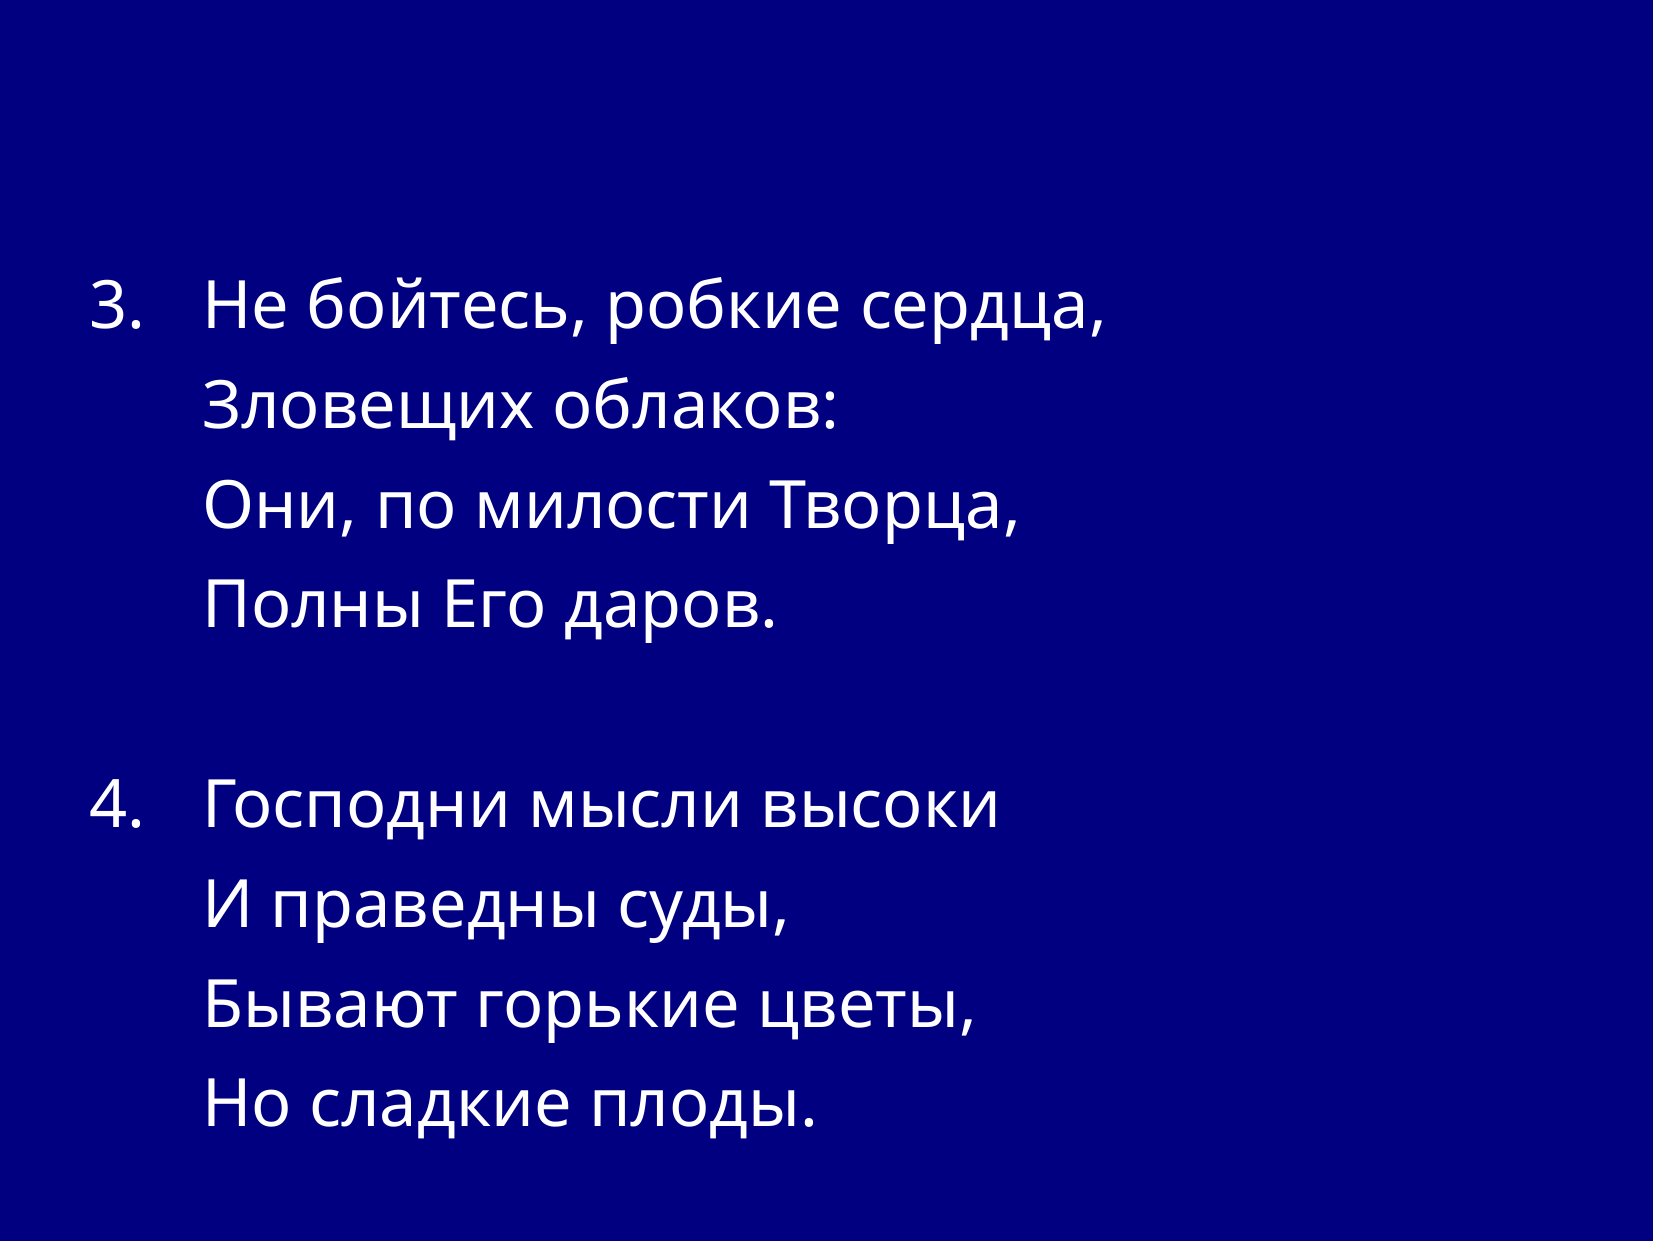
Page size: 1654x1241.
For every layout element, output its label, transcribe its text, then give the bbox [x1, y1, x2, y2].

text_box 3. Не бойтесь, робкие сердца, Зловещих облаков: Они, по милости Творца, Полны Его даров. 4. Господни мысли высоки И праведны суды, Бывают горькие цветы, Но сладкие плоды. [75, 150, 1576, 1163]
